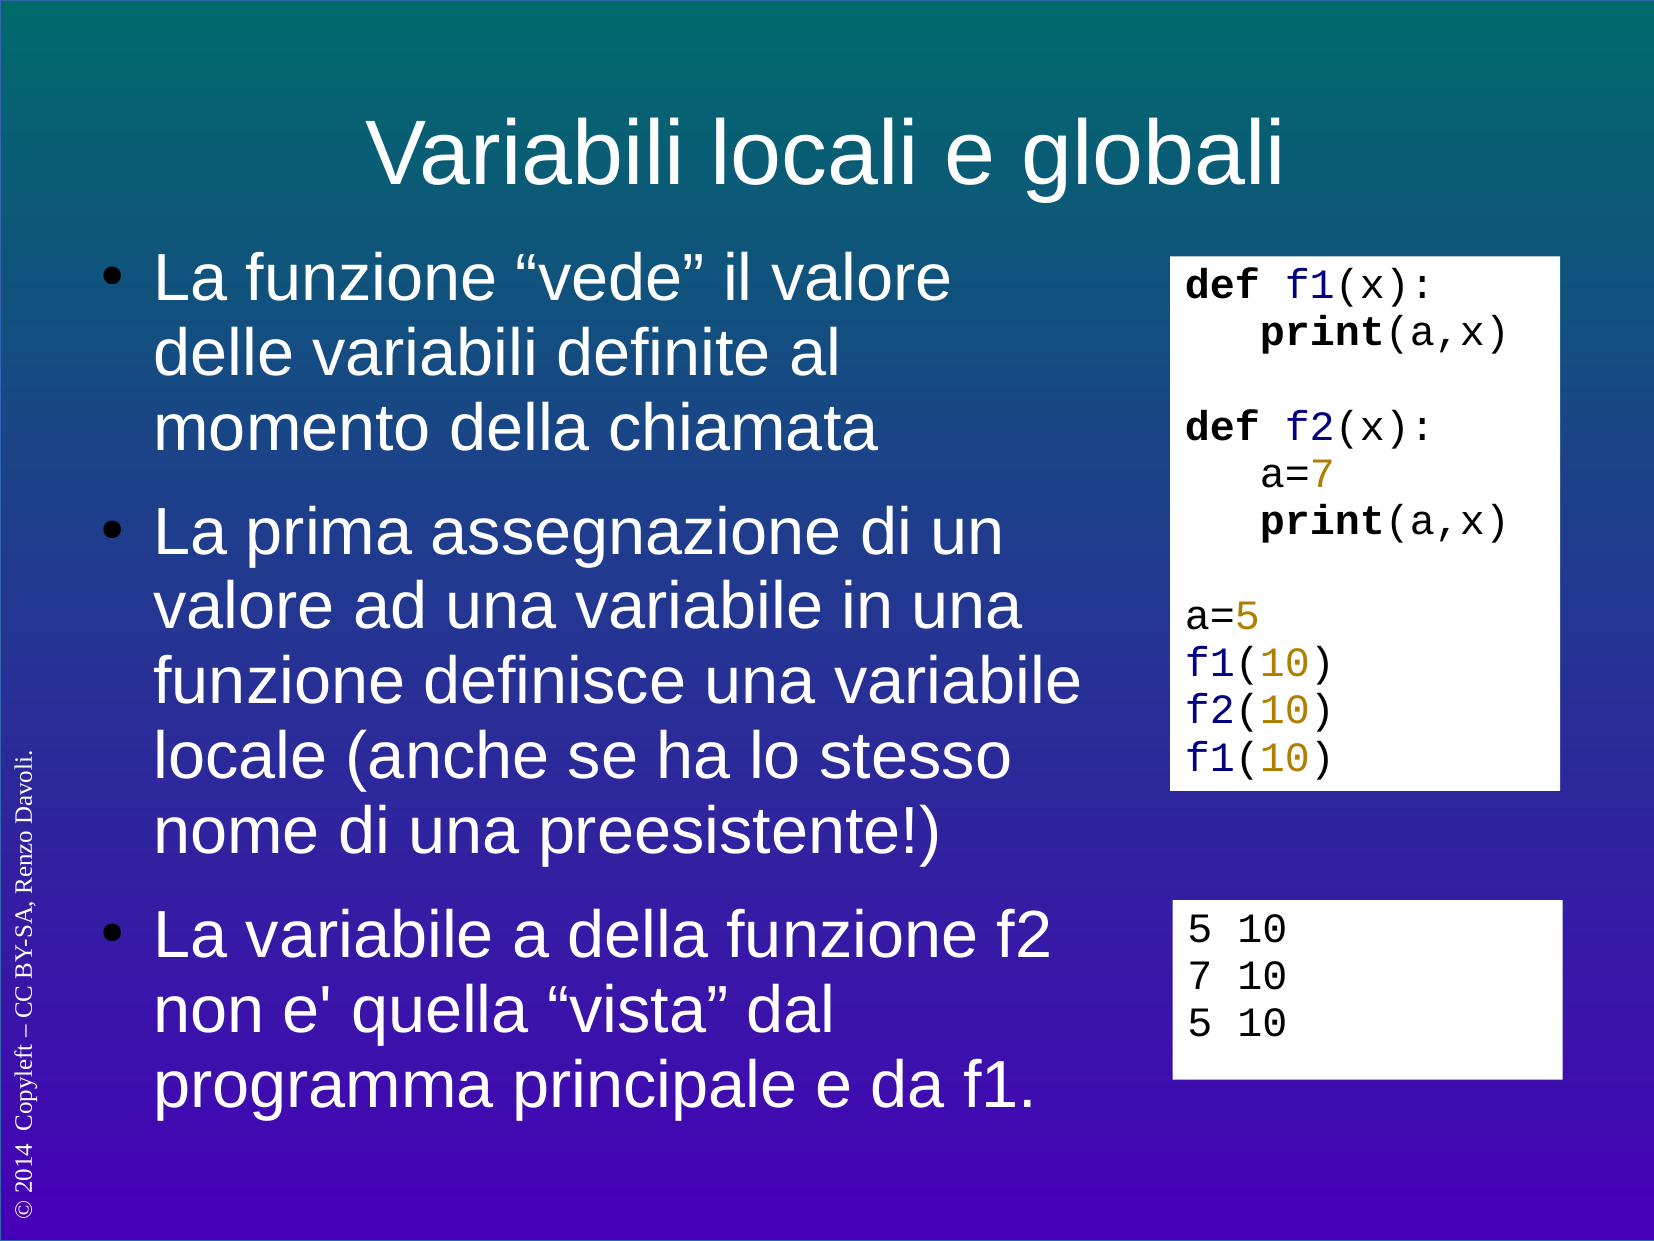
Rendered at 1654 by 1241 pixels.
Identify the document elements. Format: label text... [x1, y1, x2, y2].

text_box 5 10 7 10 5 10 [1172, 900, 1563, 1080]
text_box def f1(x): print(a,x) def f2(x): a=7 print(a,x) a=5 f1(10) f2(10) f1(10) [1170, 256, 1561, 791]
title Variabili locali e globali [82, 49, 1571, 257]
list La funzione “vede” il valore delle variabili definite al momento della chiamata La prima assegnazione di un valore ad una variabile in una funzione definisce una variabile locale (anche se ha lo stesso nome di una preesistente!) La variabile a della funzione f2 non e' quella “vista” dal programma principale e da f1. [82, 240, 1111, 1185]
